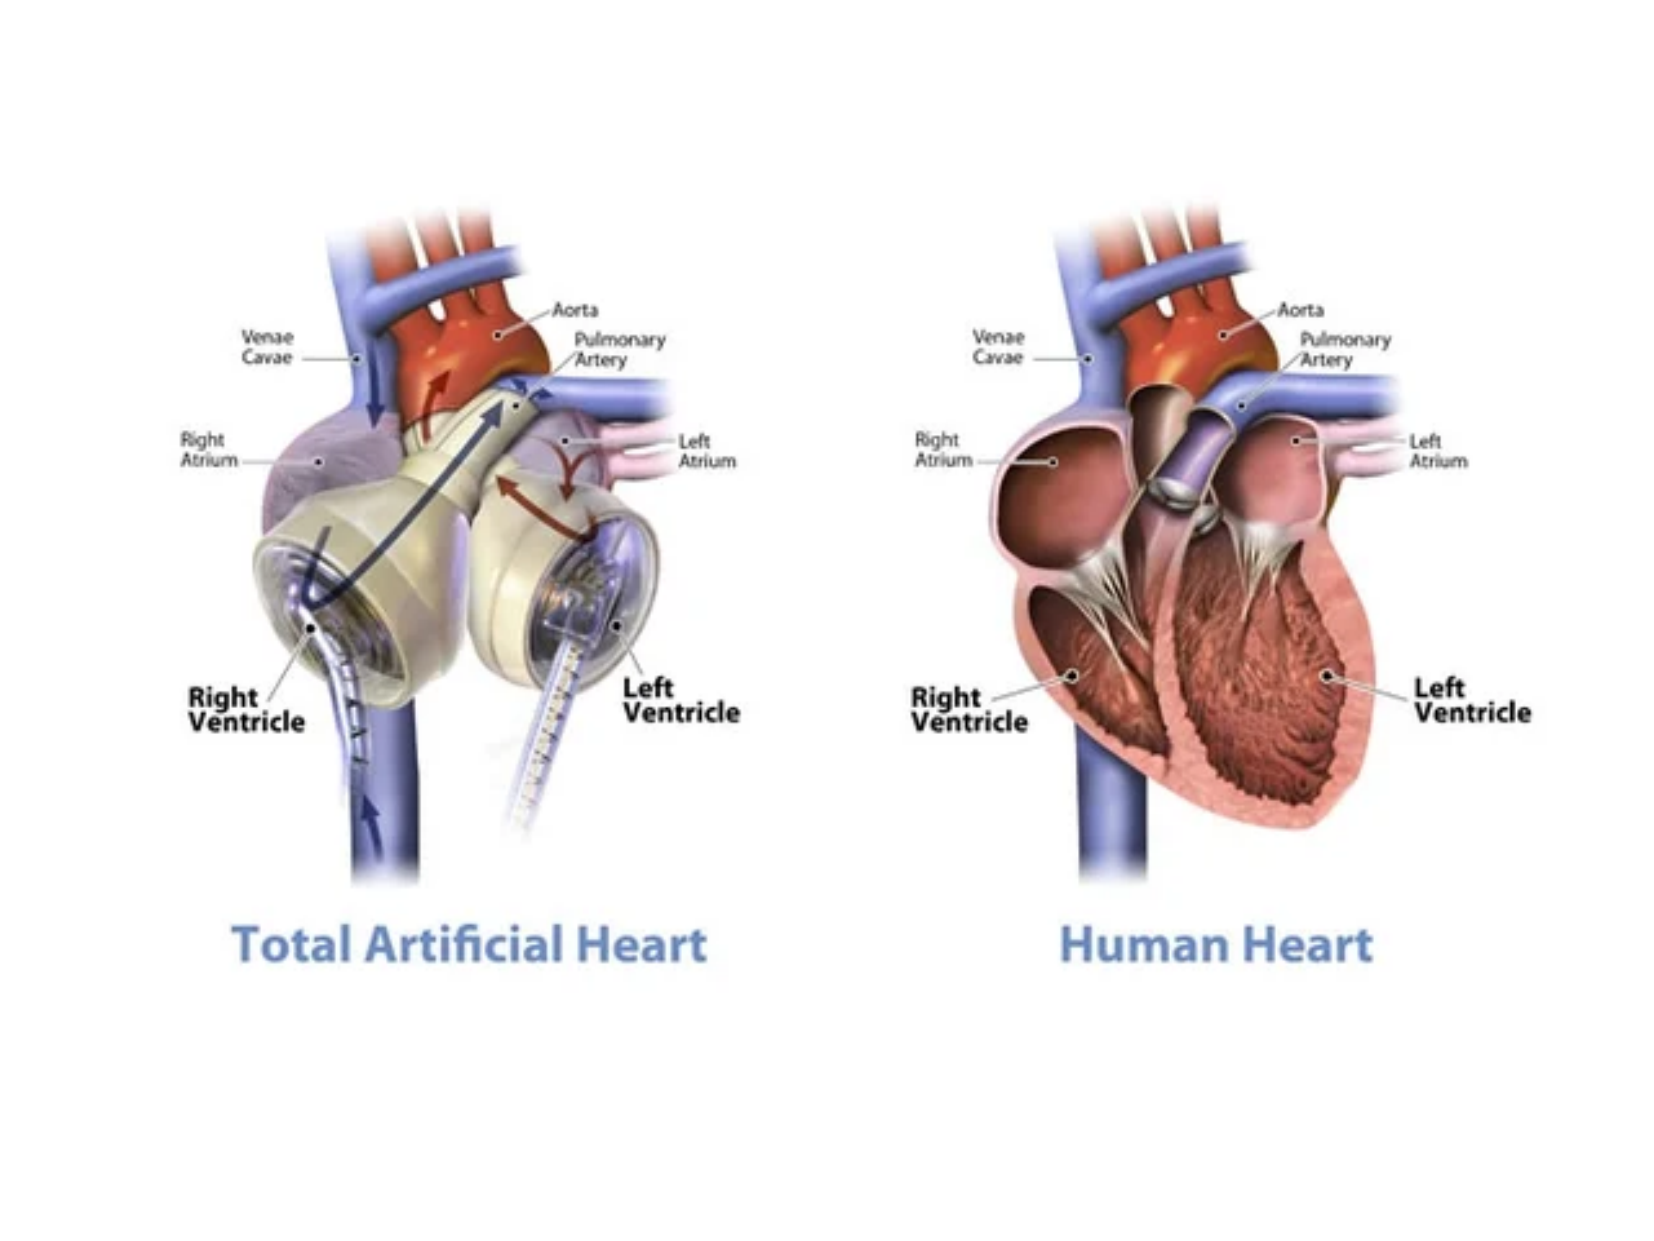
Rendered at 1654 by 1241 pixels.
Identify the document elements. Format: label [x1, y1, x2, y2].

picture [150, 44, 1547, 1081]
